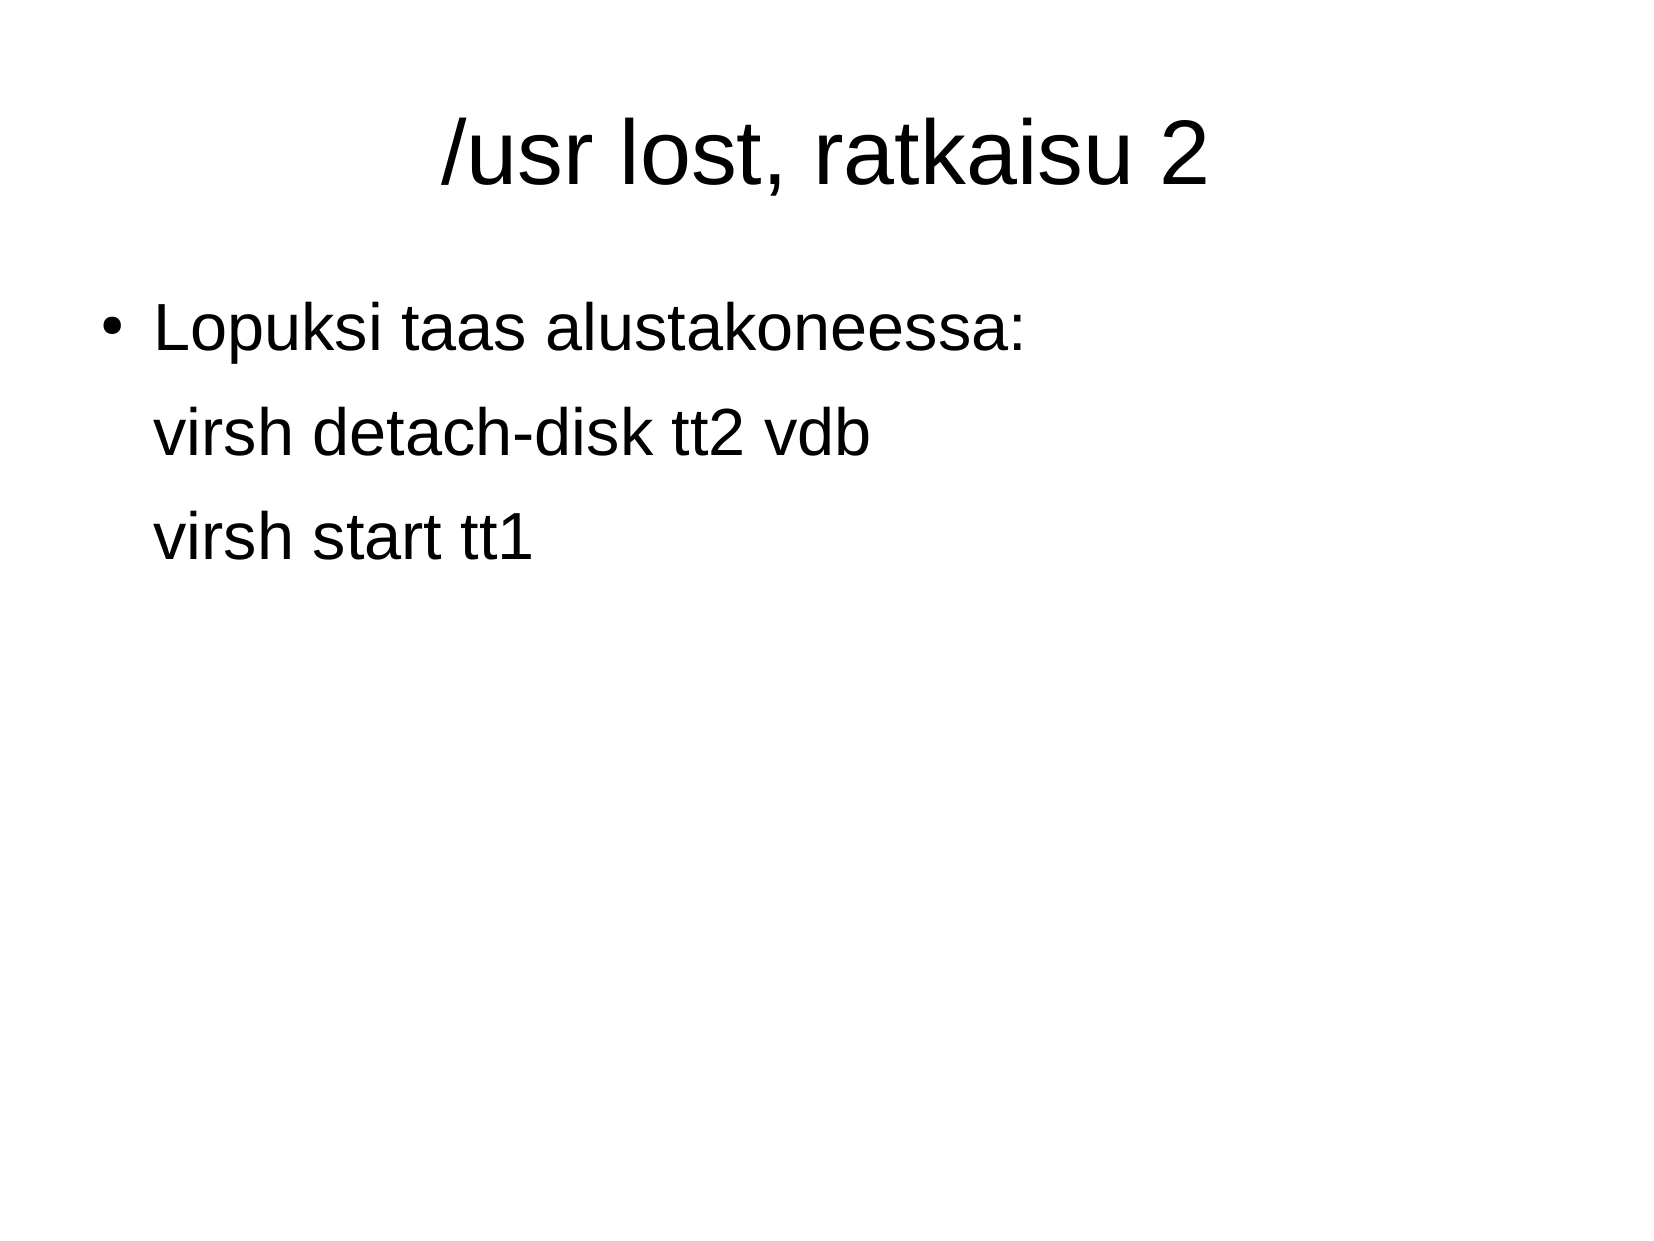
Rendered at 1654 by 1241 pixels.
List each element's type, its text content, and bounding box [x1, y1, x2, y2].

title /usr lost, ratkaisu 2 [82, 49, 1571, 257]
list Lopuksi taas alustakoneessa: virsh detach-disk tt2 vdb virsh start tt1 [82, 290, 1571, 1010]
